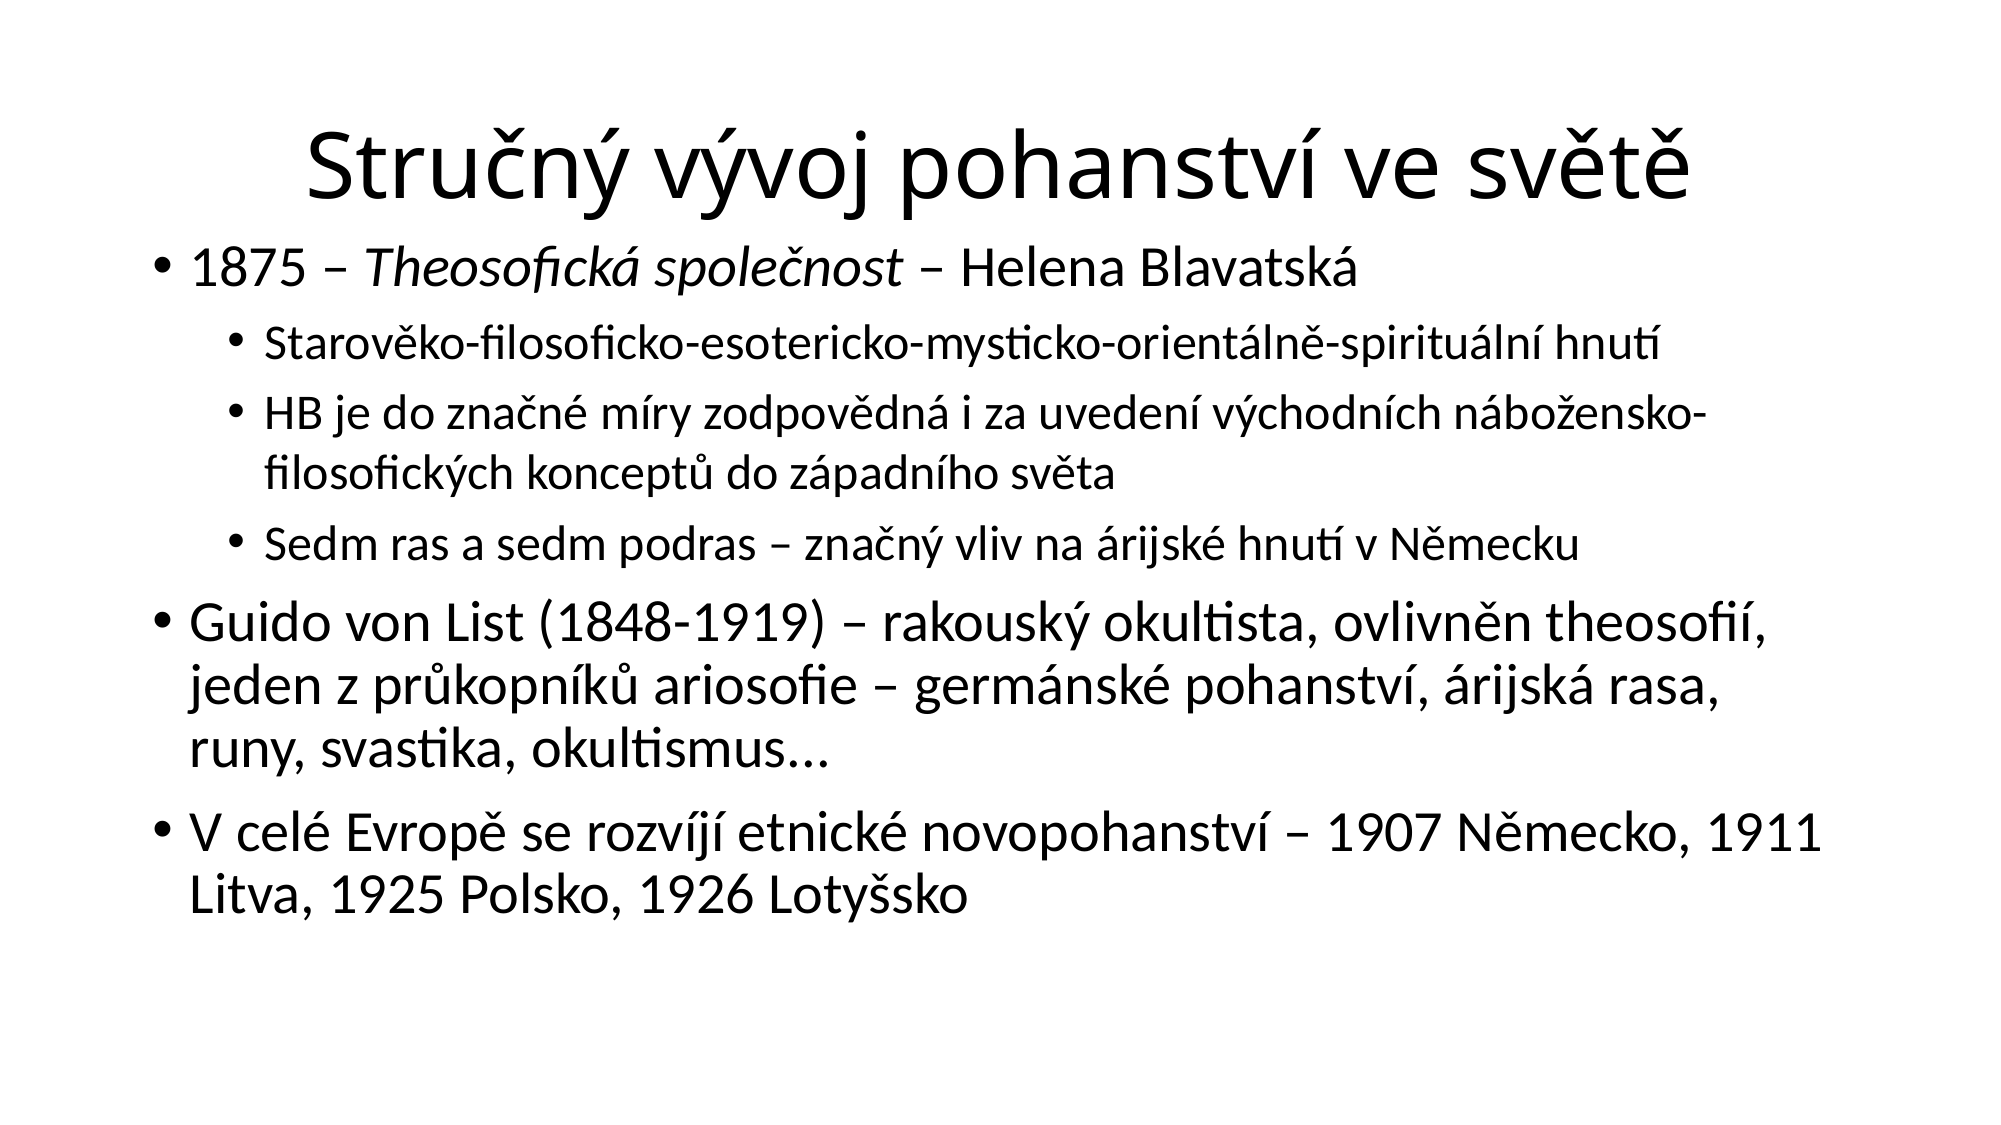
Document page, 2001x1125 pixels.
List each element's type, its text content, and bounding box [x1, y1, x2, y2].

list 1875 – Theosofická společnost – Helena Blavatská Starověko-filosoficko-esotericko-mysticko-orientálně-spirituální hnutí HB je do značné míry zodpovědná i za uvedení východních nábožensko-filosofických konceptů do západního světa Sedm ras a sedm podras – značný vliv na árijské hnutí v Německu Guido von List (1848-1919) – rakouský okultista, ovlivněn theosofií, jeden z průkopníků ariosofie – germánské pohanství, árijská rasa, runy, svastika, okultismus... V celé Evropě se rozvíjí etnické novopohanství – 1907 Německo, 1911 Litva, 1925 Polsko, 1926 Lotyšsko [137, 228, 1863, 943]
title Stručný vývoj pohanství ve světě [137, 59, 1863, 228]
